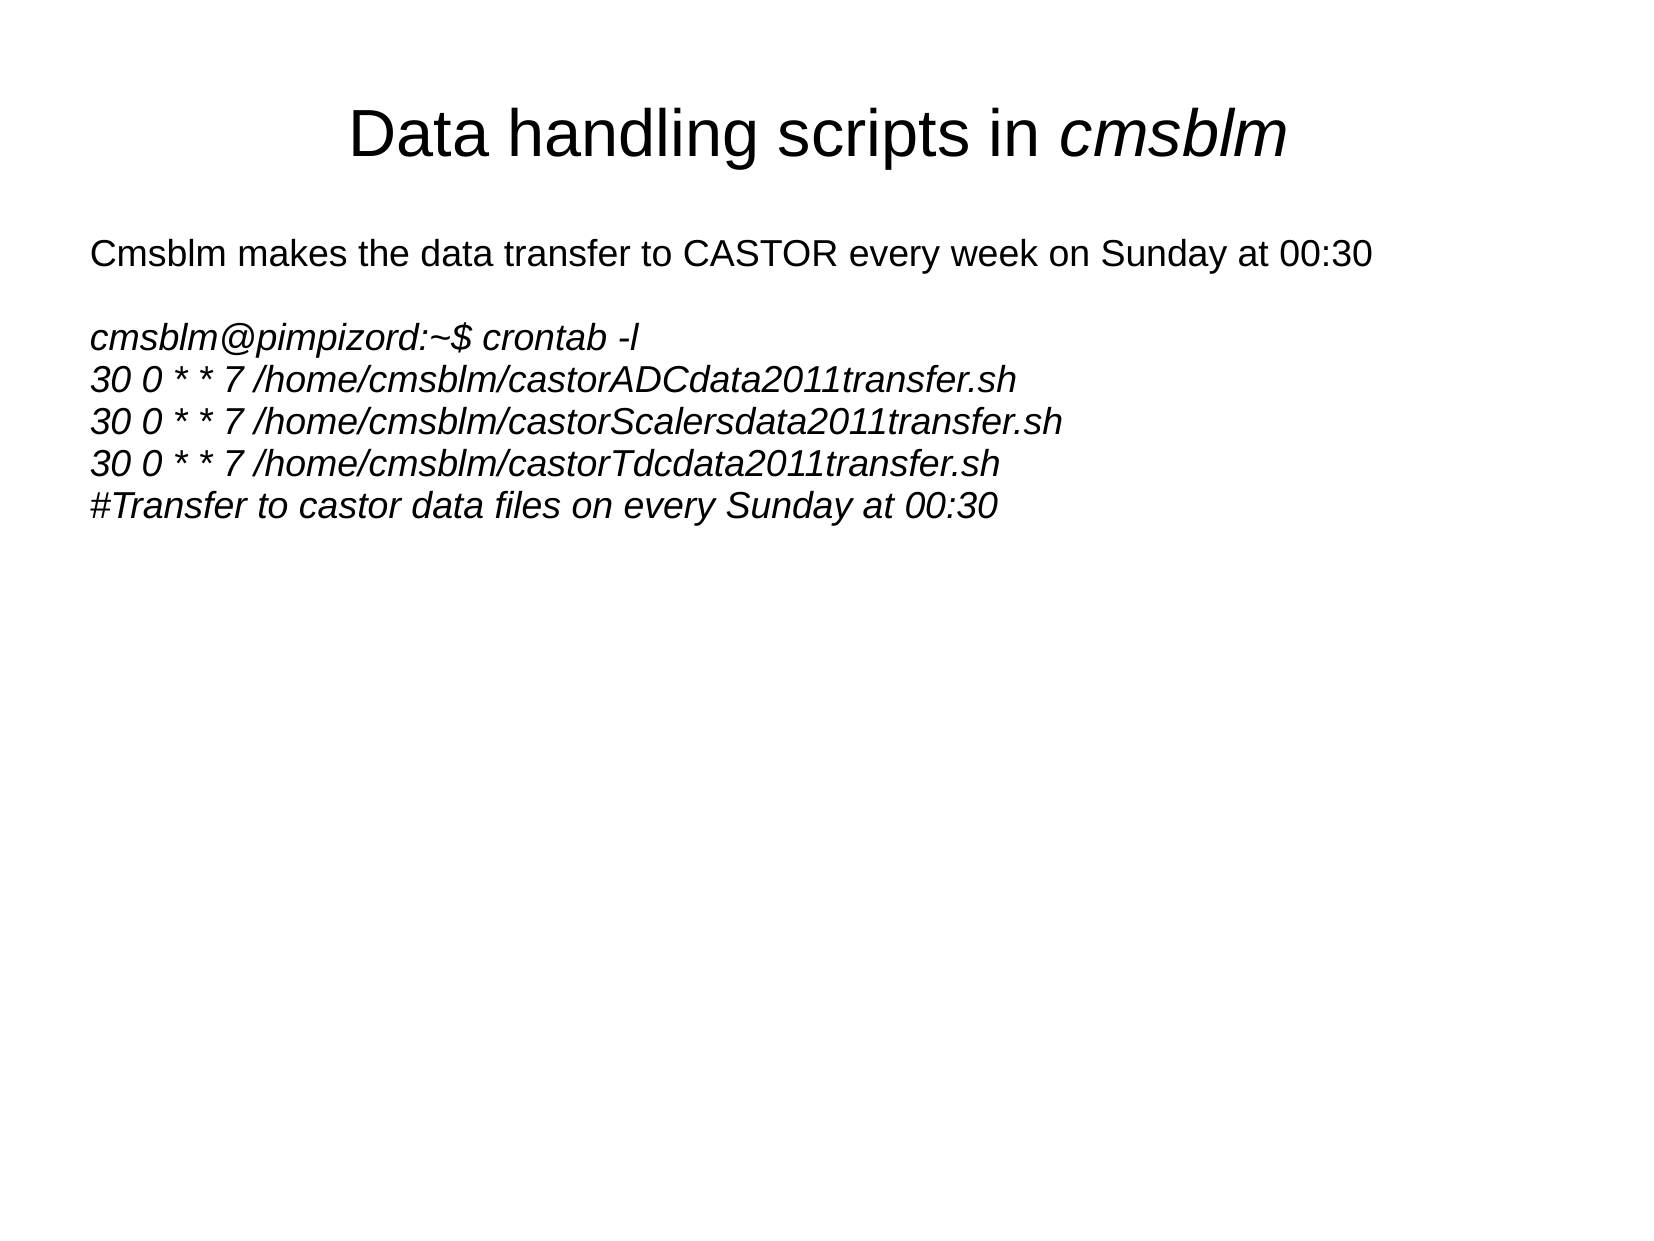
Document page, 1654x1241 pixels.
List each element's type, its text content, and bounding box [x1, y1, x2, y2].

title Data handling scripts in cmsblm [75, 37, 1564, 225]
text_box Cmsblm makes the data transfer to CASTOR every week on Sunday at 00:30 cmsblm@pimpizord:~$ crontab -l 30 0 * * 7 /home/cmsblm/castorADCdata2011transfer.sh 30 0 * * 7 /home/cmsblm/castorScalersdata2011transfer.sh 30 0 * * 7 /home/cmsblm/castorTdcdata2011transfer.sh #Transfer to castor data files on every Sunday at 00:30 [75, 225, 1576, 1126]
